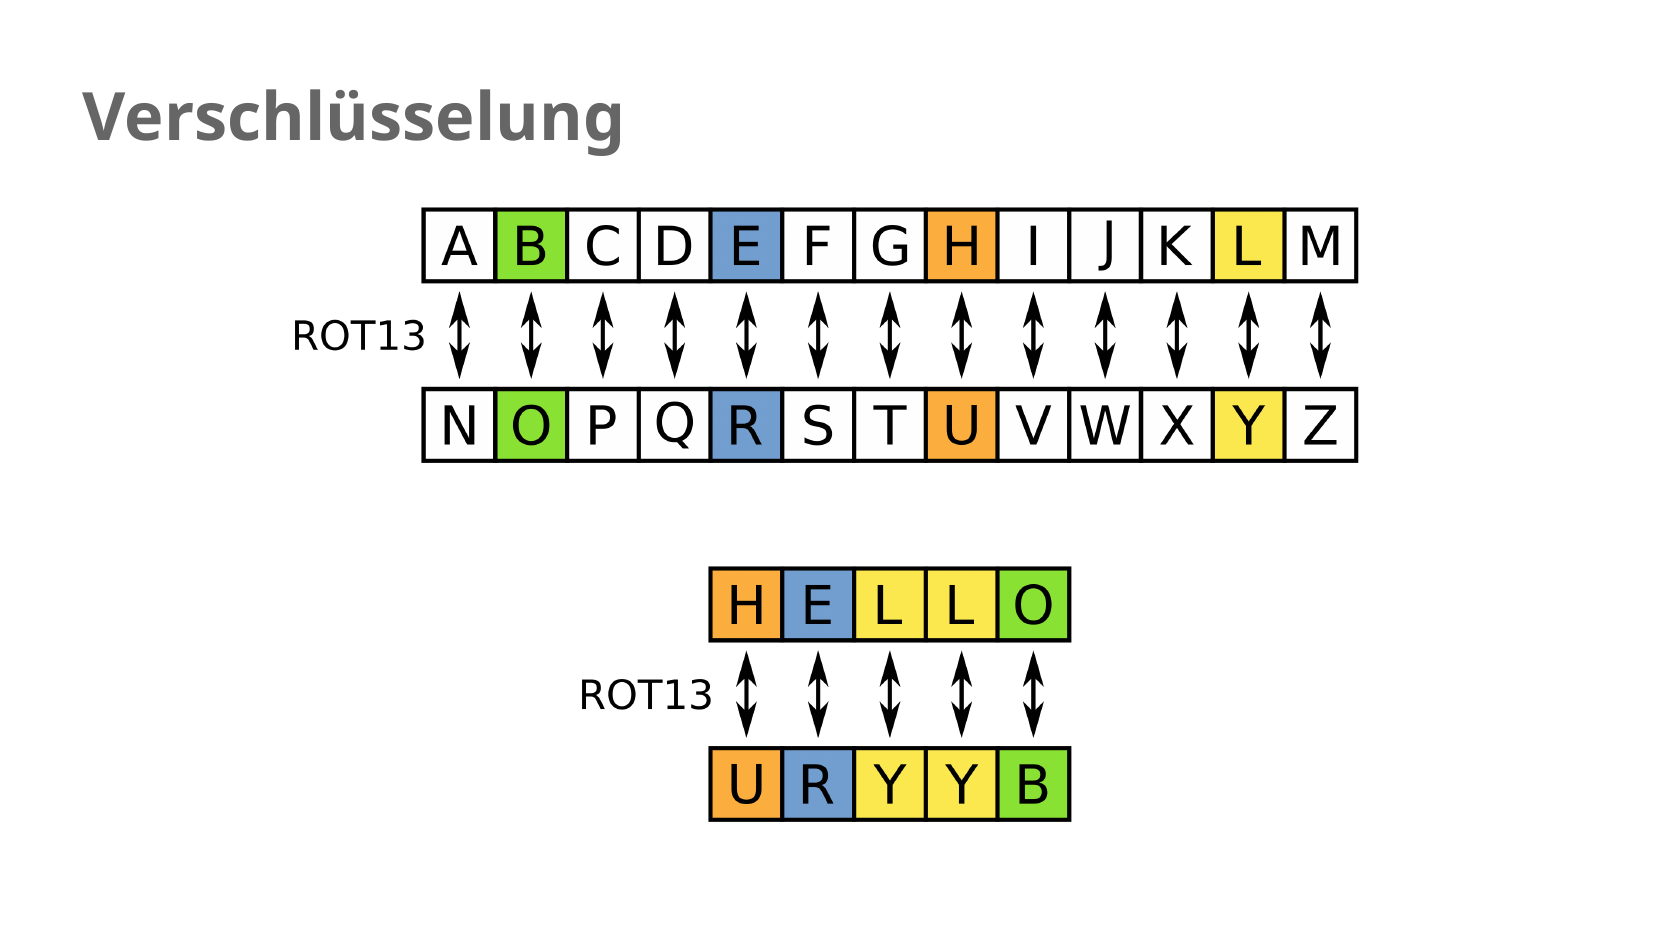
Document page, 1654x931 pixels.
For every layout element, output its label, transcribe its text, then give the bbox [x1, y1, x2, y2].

picture [294, 206, 1359, 823]
title Verschlüsselung [82, 37, 1571, 193]
